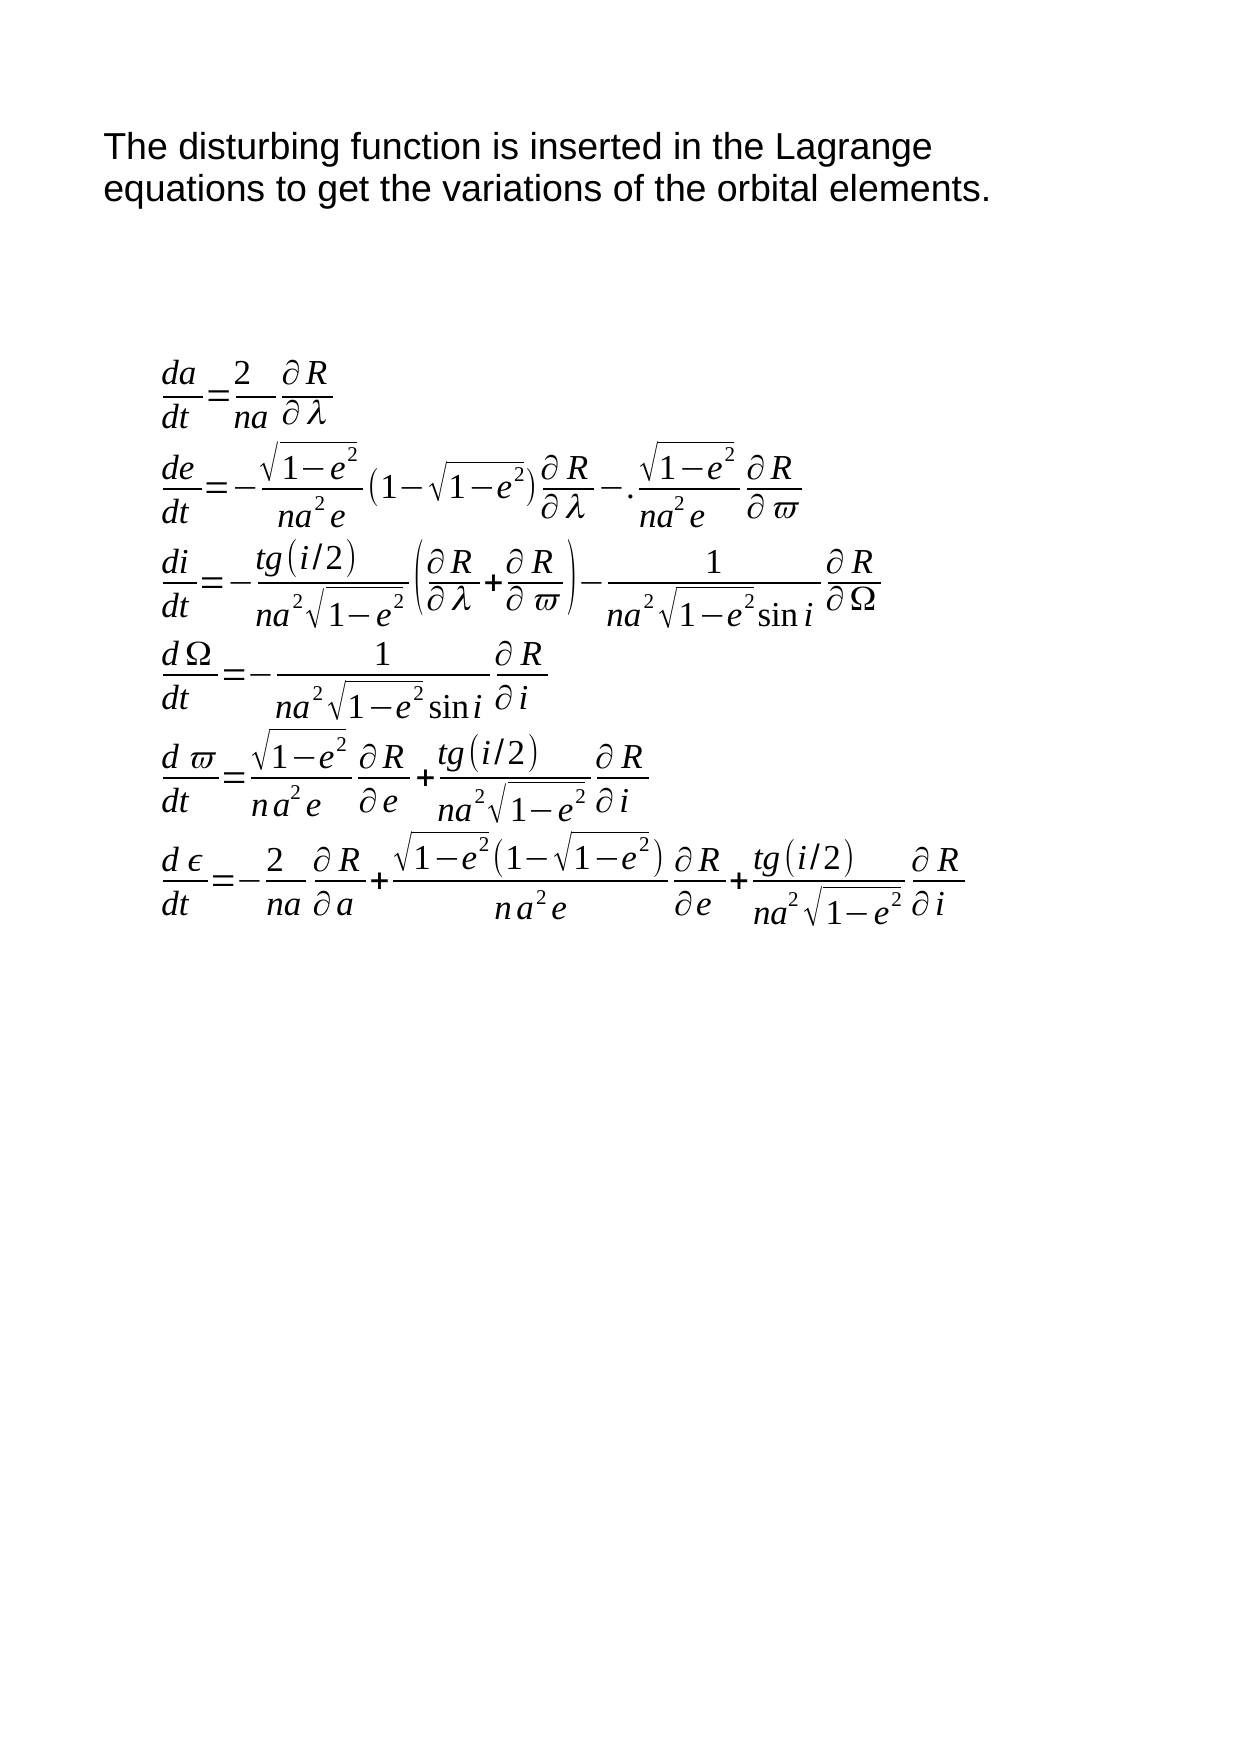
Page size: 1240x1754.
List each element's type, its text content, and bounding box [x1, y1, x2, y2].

text_box The disturbing function is inserted in the Lagrange equations to get the variations of the orbital elements. [88, 118, 1063, 217]
chart [152, 354, 975, 933]
